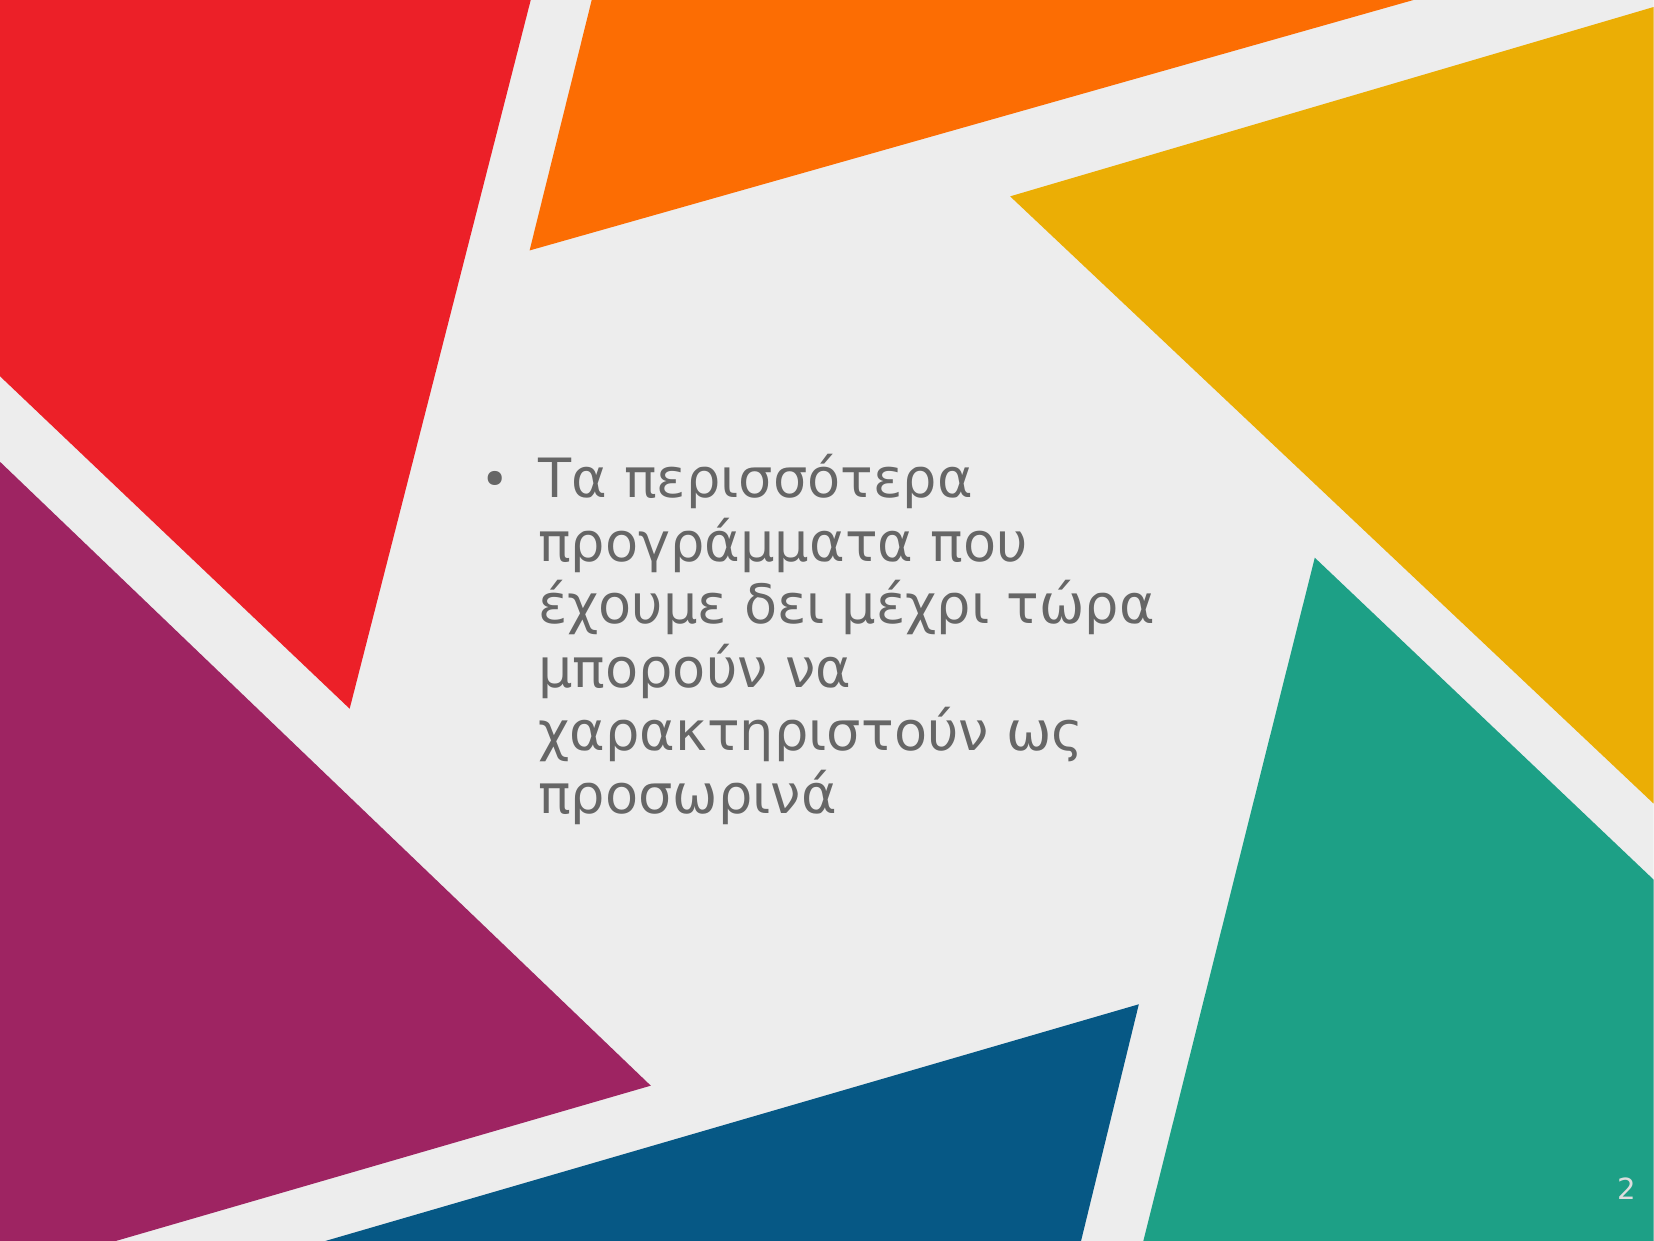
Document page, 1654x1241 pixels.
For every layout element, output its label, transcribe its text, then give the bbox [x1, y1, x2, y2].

list Τα περισσότερα προγράμματα που έχουμε δει μέχρι τώρα μπορούν να χαρακτηριστούν ως προσωρινά [467, 447, 1191, 1005]
